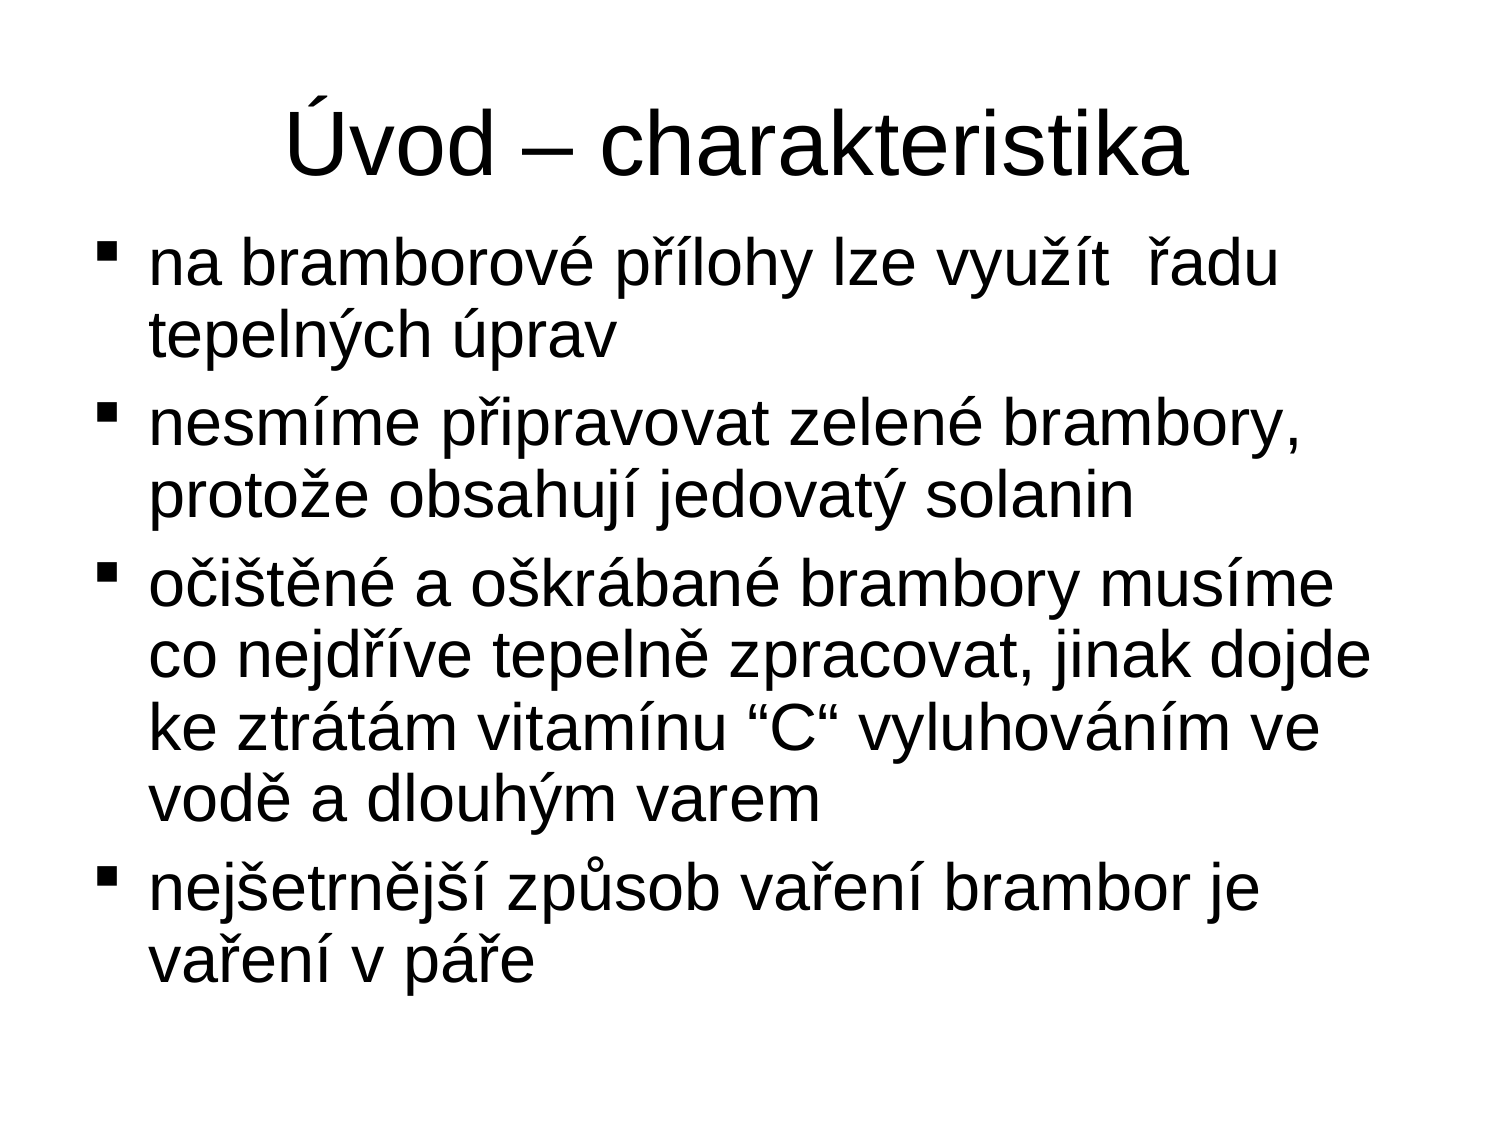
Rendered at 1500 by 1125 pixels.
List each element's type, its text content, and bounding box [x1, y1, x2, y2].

list na bramborové přílohy lze využít řadu tepelných úprav nesmíme připravovat zelené brambory, protože obsahují jedovatý solanin očištěné a oškrábané brambory musíme co nejdříve tepelně zpracovat, jinak dojde ke ztrátám vitamínu “C“ vyluhováním ve vodě a dlouhým varem nejšetrnější způsob vaření brambor je vaření v páře [76, 220, 1427, 1071]
title Úvod – charakteristika [75, 45, 1426, 233]
